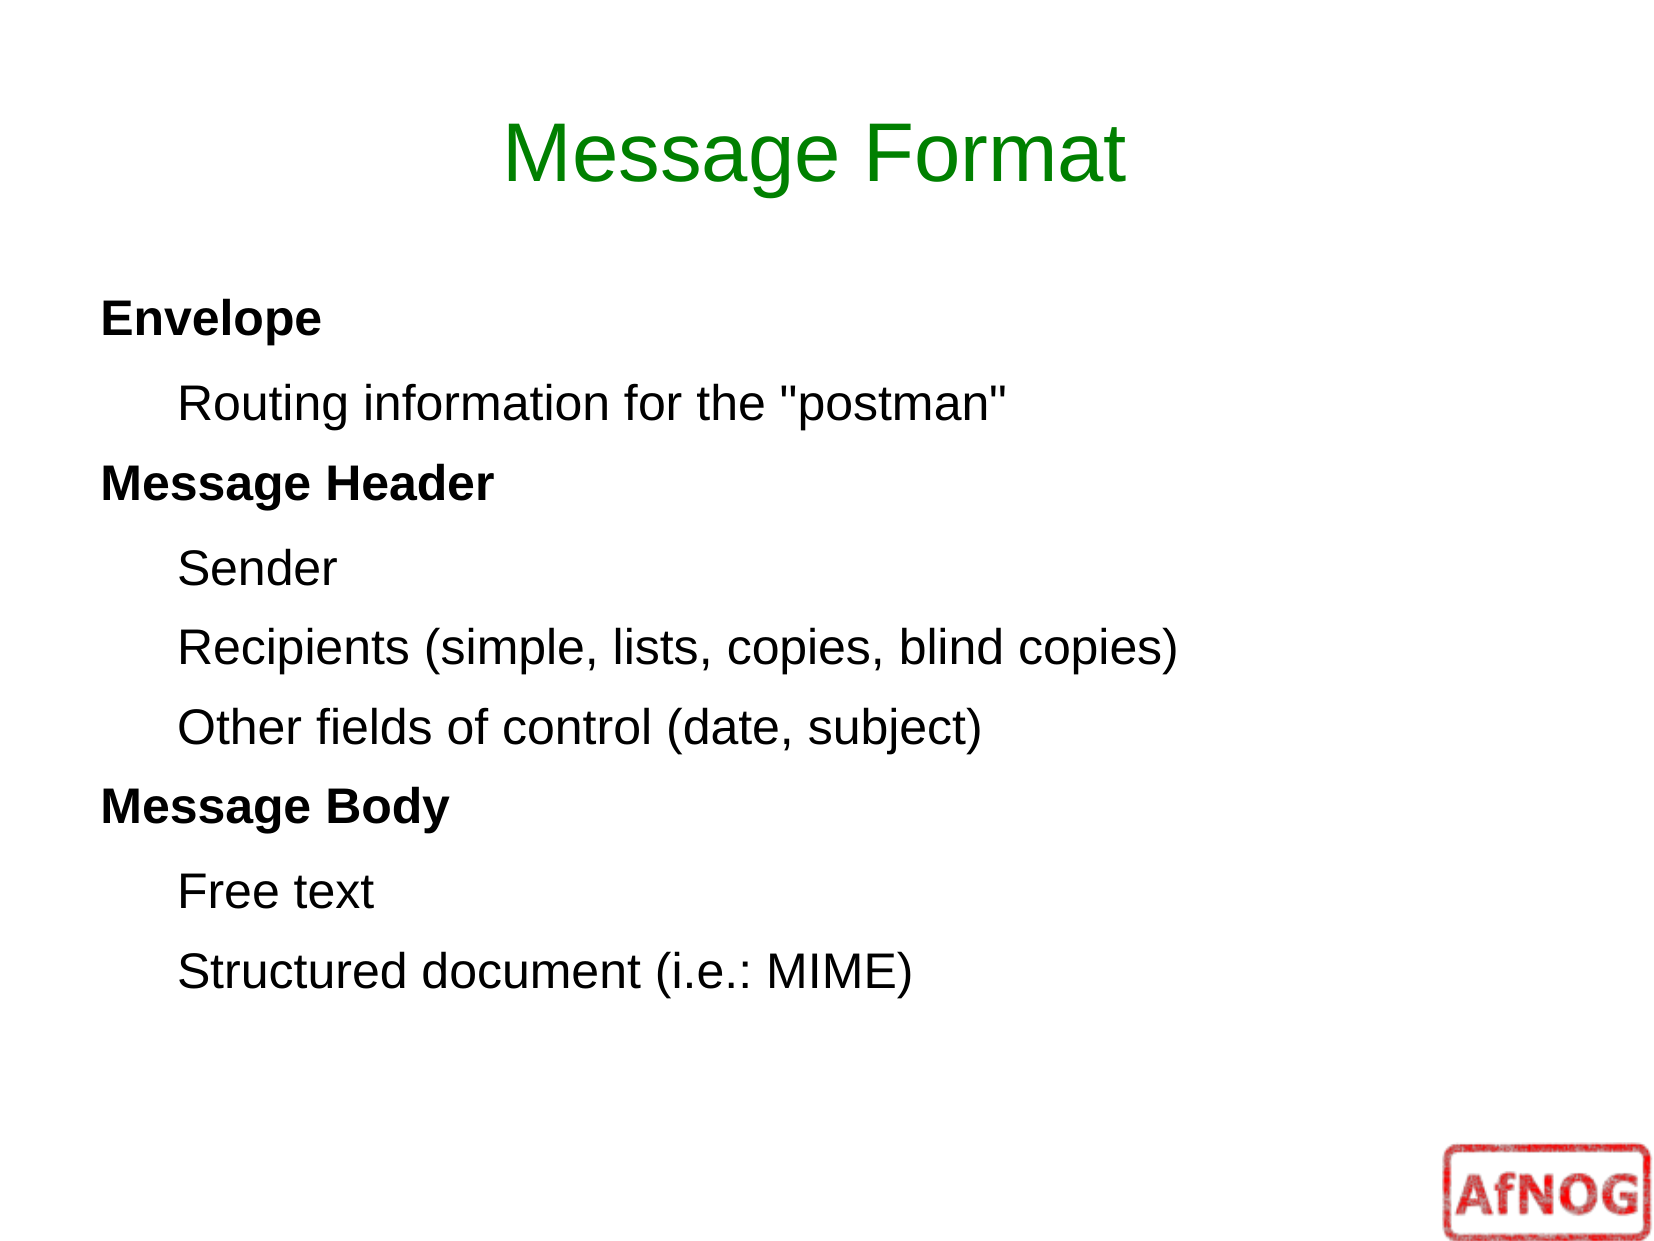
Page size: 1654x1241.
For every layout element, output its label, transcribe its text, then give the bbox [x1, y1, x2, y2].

title Message Format [82, 56, 1571, 250]
list Envelope Routing information for the "postman" Message Header Sender Recipients (simple, lists, copies, blind copies) Other fields of control (date, subject) Message Body Free text Structured document (i.e.: MIME) [82, 290, 1571, 1094]
picture [1441, 1141, 1654, 1241]
